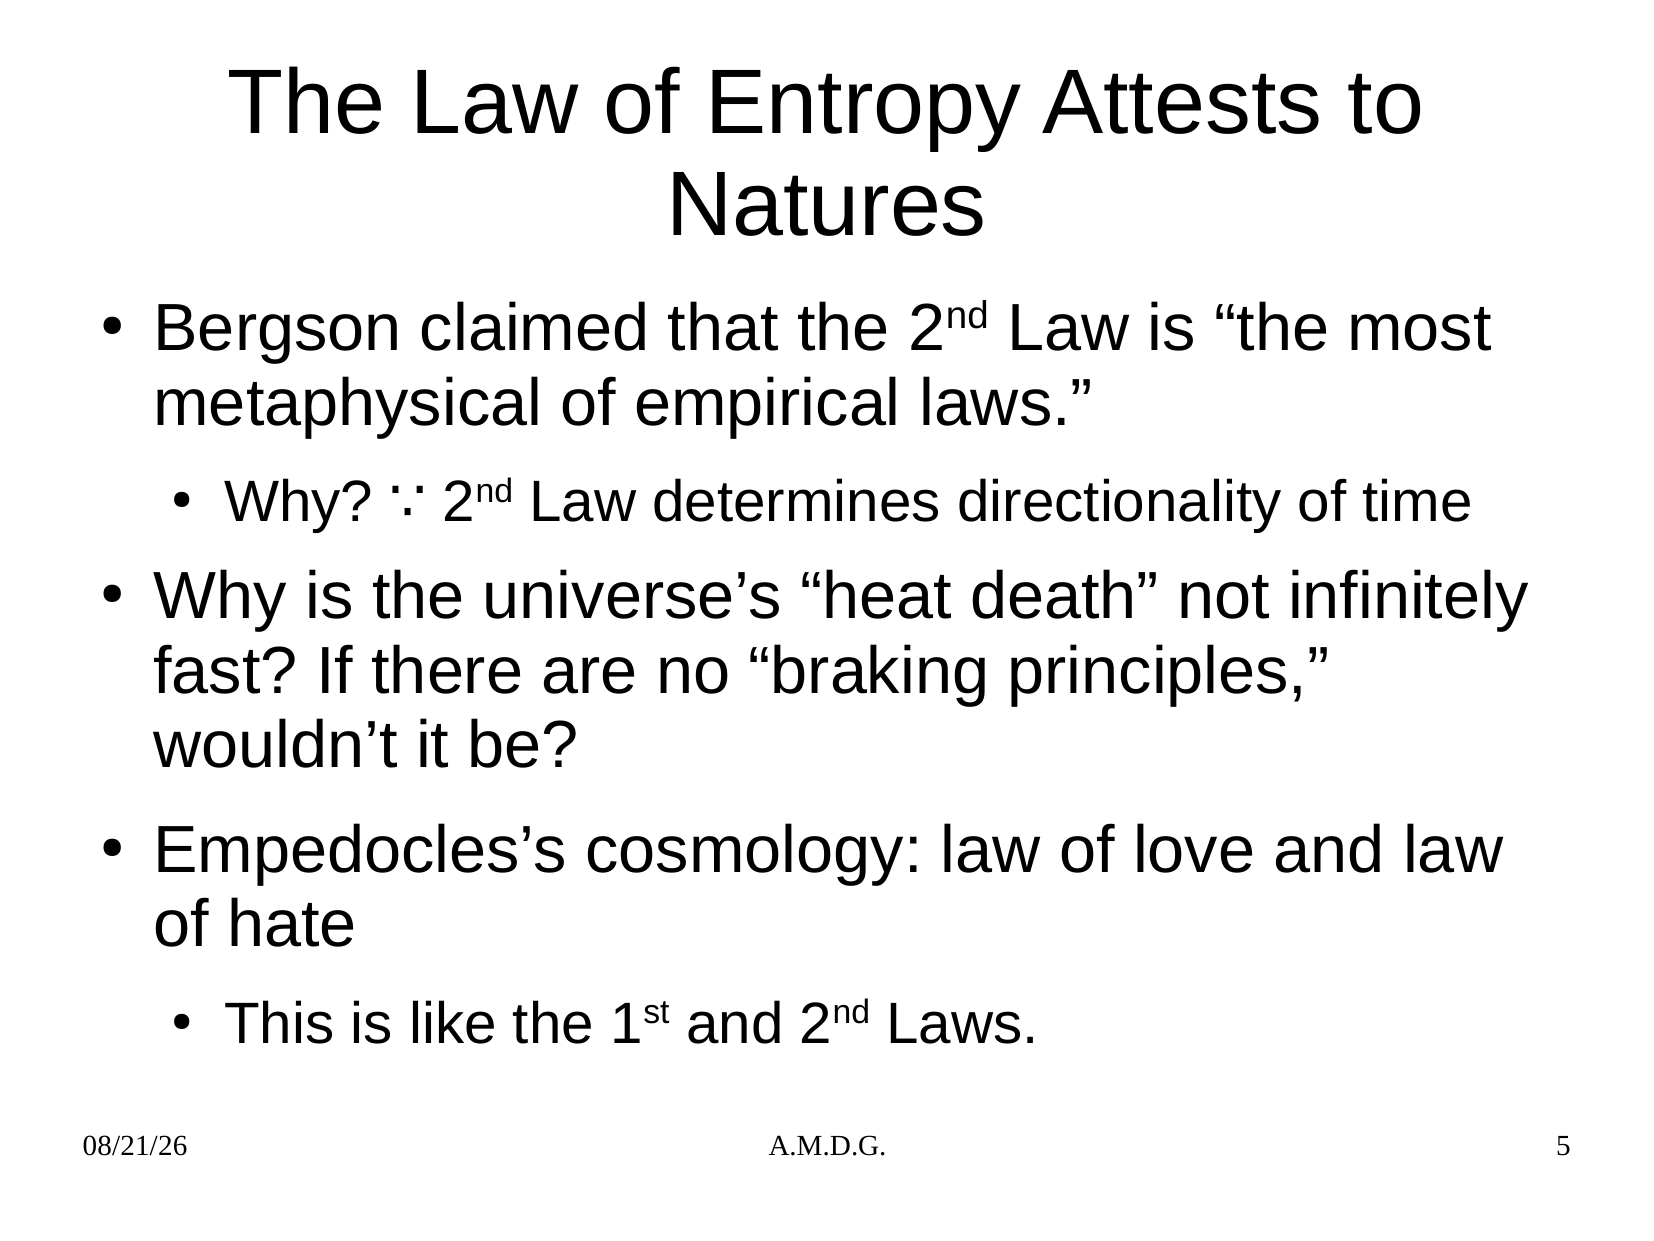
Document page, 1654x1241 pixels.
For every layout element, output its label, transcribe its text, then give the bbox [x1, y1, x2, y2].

title The Law of Entropy Attests to Natures [82, 49, 1571, 257]
list Bergson claimed that the 2nd Law is “the most metaphysical of empirical laws.” Why? ∵ 2nd Law determines directionality of time Why is the universe’s “heat death” not infinitely fast? If there are no “braking principles,” wouldn’t it be? Empedocles’s cosmology: law of love and law of hate This is like the 1st and 2nd Laws. [82, 290, 1571, 1109]
